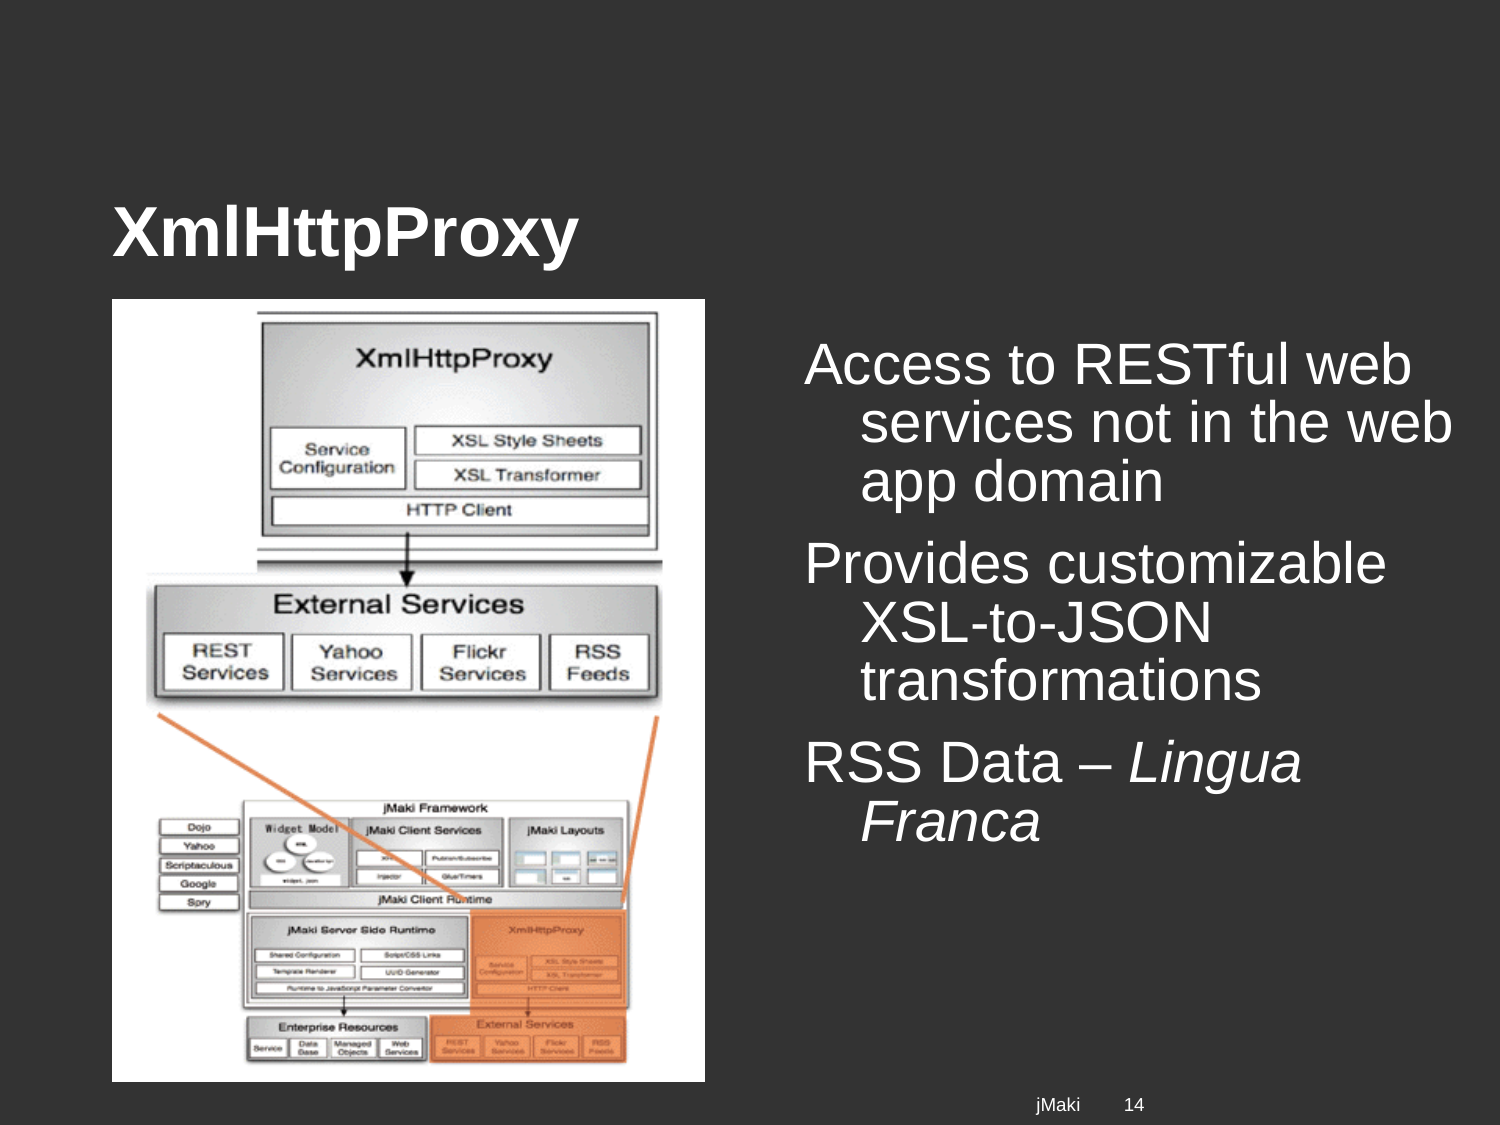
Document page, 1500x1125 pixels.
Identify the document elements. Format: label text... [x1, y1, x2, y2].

title XmlHttpProxy [112, 119, 1417, 271]
picture [112, 299, 705, 1082]
list Access to RESTful web services not in the web app domain Provides customizable XSL-to-JSON transformations RSS Data – Lingua Franca [804, 337, 1463, 1030]
